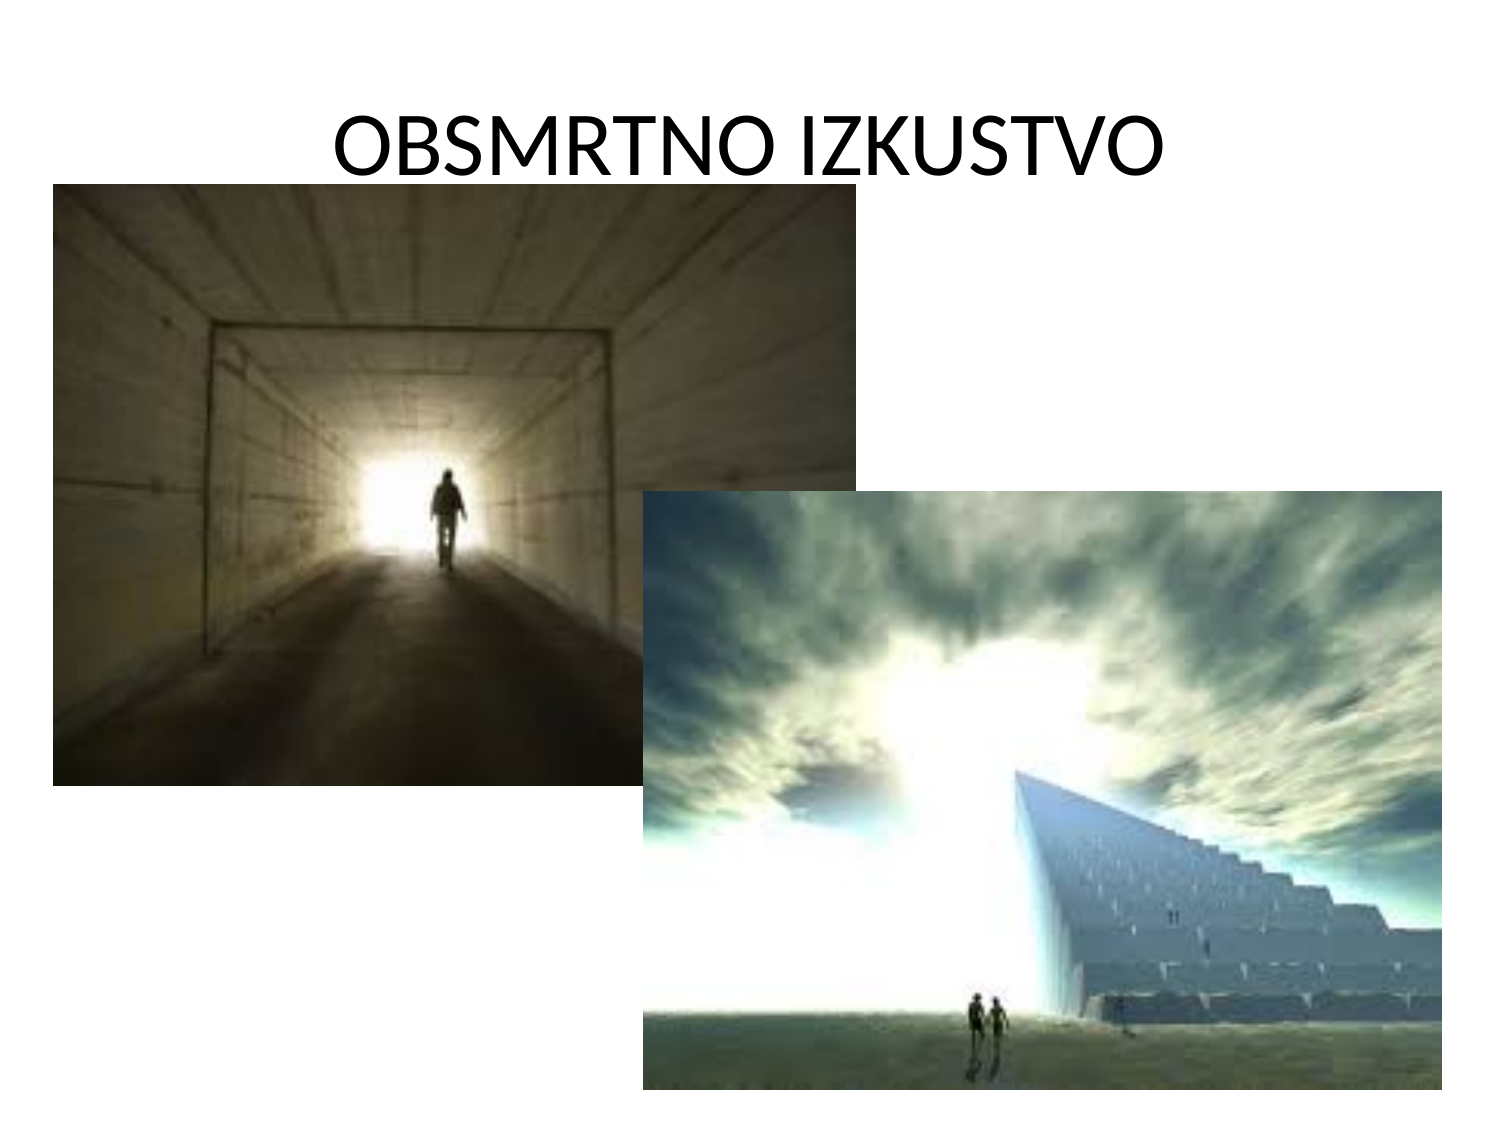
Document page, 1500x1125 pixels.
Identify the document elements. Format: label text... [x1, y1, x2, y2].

picture [53, 184, 1442, 1090]
title OBSMRTNO IZKUSTVO [75, 45, 1425, 233]
